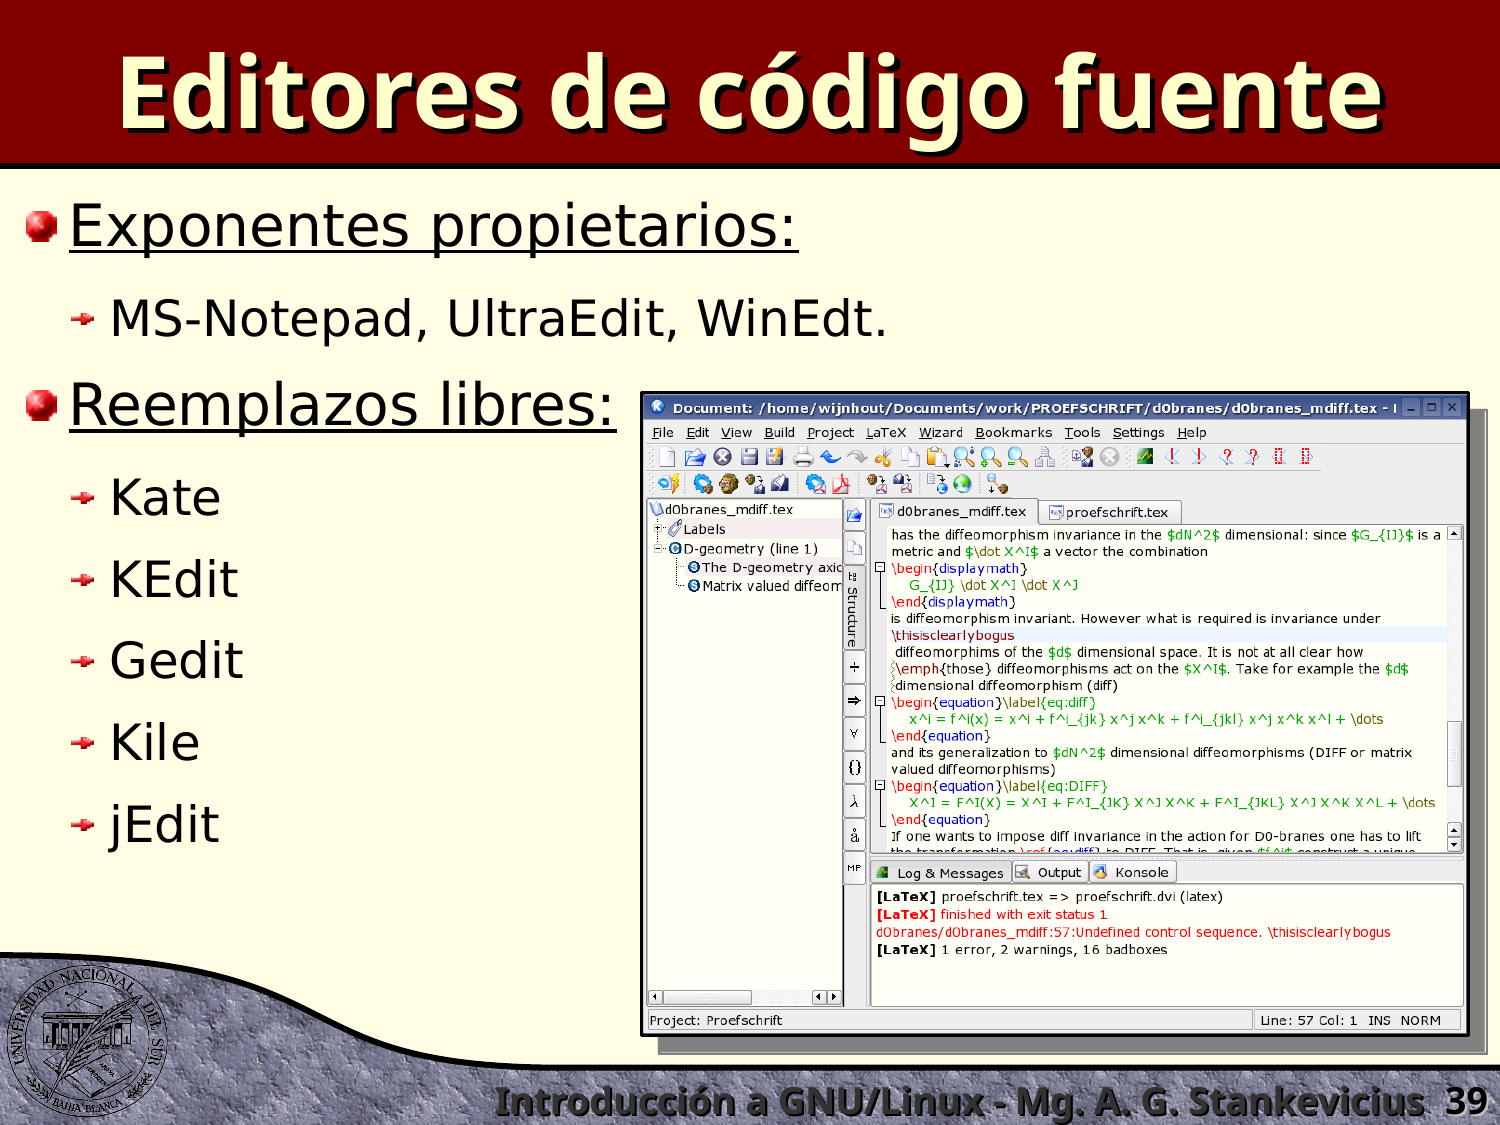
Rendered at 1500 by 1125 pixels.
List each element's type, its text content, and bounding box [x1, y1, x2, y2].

picture [0, 956, 1500, 1125]
title Editores de código fuente [15, 12, 1485, 153]
list Exponentes propietarios: MS-Notepad, UltraEdit, WinEdt. Reemplazos libres: Kate KEdit Gedit Kile jEdit [11, 192, 1486, 935]
picture [642, 393, 1467, 1034]
picture [1059, 1100, 1065, 1110]
